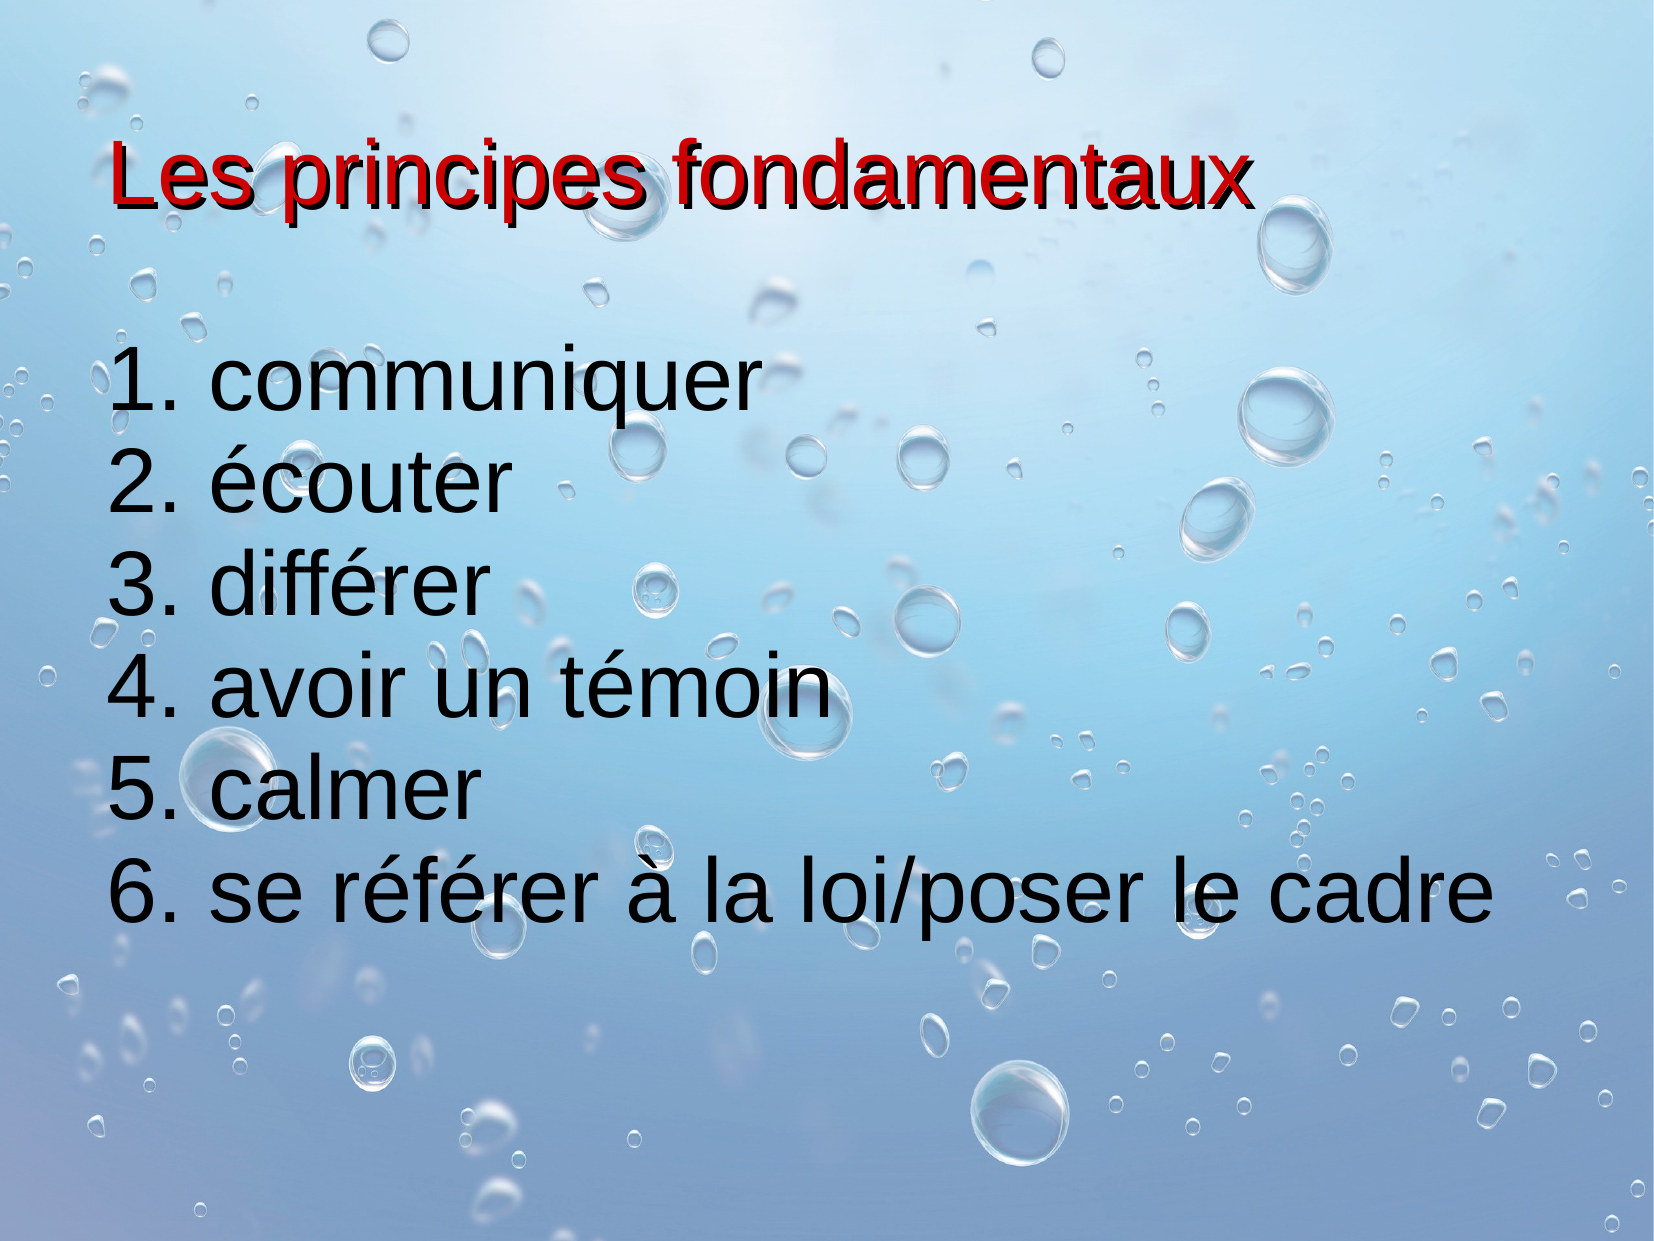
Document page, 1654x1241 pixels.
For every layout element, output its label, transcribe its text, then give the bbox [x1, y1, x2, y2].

subtitle [70, 202, 1559, 922]
picture [0, 0, 1654, 1241]
title Les principes fondamentaux 1. communiquer 2. écouter 3. différer 4. avoir un témoin 5. calmer 6. se référer à la loi/poser le cadre [106, 121, 1595, 943]
